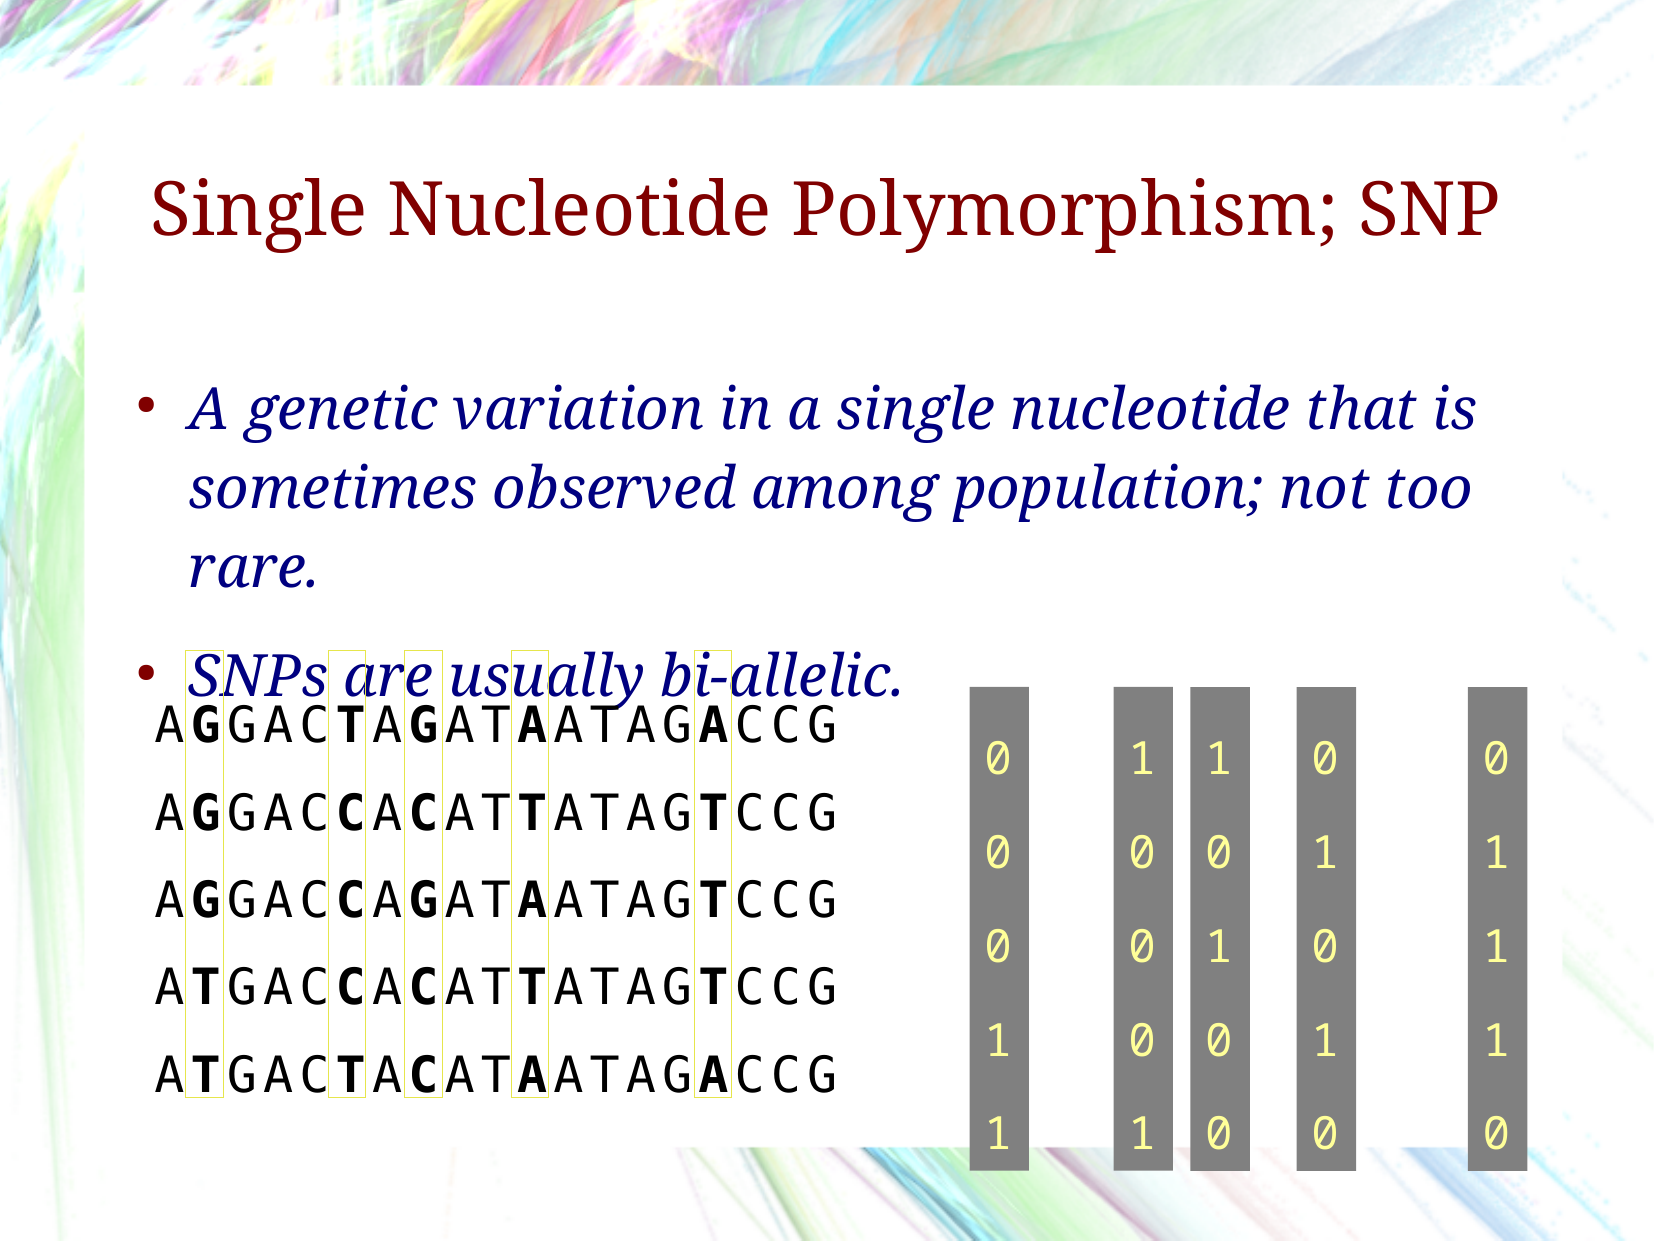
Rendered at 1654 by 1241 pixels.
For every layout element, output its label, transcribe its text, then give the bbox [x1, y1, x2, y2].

text_box 0 0 0 1 1 [969, 686, 1029, 1074]
title Single Nucleotide Polymorphism; SNP [82, 109, 1571, 303]
text_box AGGACTAGATAATAGACCG AGGACCACATTATAGTCCG AGGACCAGATAATAGTCCG ATGACCACATTATAGTCCG ATGACTACATAATAGACCG [329, 659, 365, 1083]
text_box AGGACTAGATAATAGACCG AGGACCACATTATAGTCCG AGGACCAGATAATAGTCCG ATGACCACATTATAGTCCG ATGACTACATAATAGACCG [366, 659, 404, 1083]
text_box AGGACTAGATAATAGACCG AGGACCACATTATAGTCCG AGGACCAGATAATAGTCCG ATGACCACATTATAGTCCG ATGACTACATAATAGACCG [405, 659, 442, 1083]
text_box 1 0 1 0 0 [1190, 687, 1250, 1074]
text_box AGGACTAGATAATAGACCG AGGACCACATTATAGTCCG AGGACCAGATAATAGTCCG ATGACCACATTATAGTCCG ATGACTACATAATAGACCG [139, 659, 328, 1083]
text_box AGGACTAGATAATAGACCG AGGACCACATTATAGTCCG AGGACCAGATAATAGTCCG ATGACCACATTATAGTCCG ATGACTACATAATAGACCG [443, 659, 511, 1083]
text_box 0 1 0 1 0 [1296, 687, 1357, 1074]
text_box AGGACTAGATAATAGACCG AGGACCACATTATAGTCCG AGGACCAGATAATAGTCCG ATGACCACATTATAGTCCG ATGACTACATAATAGACCG [695, 659, 731, 1083]
text_box 0 1 1 1 0 [1467, 687, 1528, 1077]
picture [0, 0, 1654, 1241]
text_box AGGACTAGATAATAGACCG AGGACCACATTATAGTCCG AGGACCAGATAATAGTCCG ATGACCACATTATAGTCCG ATGACTACATAATAGACCG [549, 659, 694, 1083]
list A genetic variation in a single nucleotide that is sometimes observed among population; not too rare. SNPs are usually bi-allelic. [118, 366, 1571, 1171]
text_box AGGACTAGATAATAGACCG AGGACCACATTATAGTCCG AGGACCAGATAATAGTCCG ATGACCACATTATAGTCCG ATGACTACATAATAGACCG [512, 659, 548, 1083]
text_box 1 0 0 0 1 [1113, 686, 1173, 1072]
text_box AGGACTAGATAATAGACCG AGGACCACATTATAGTCCG AGGACCAGATAATAGTCCG ATGACCACATTATAGTCCG ATGACTACATAATAGACCG [732, 659, 919, 1083]
